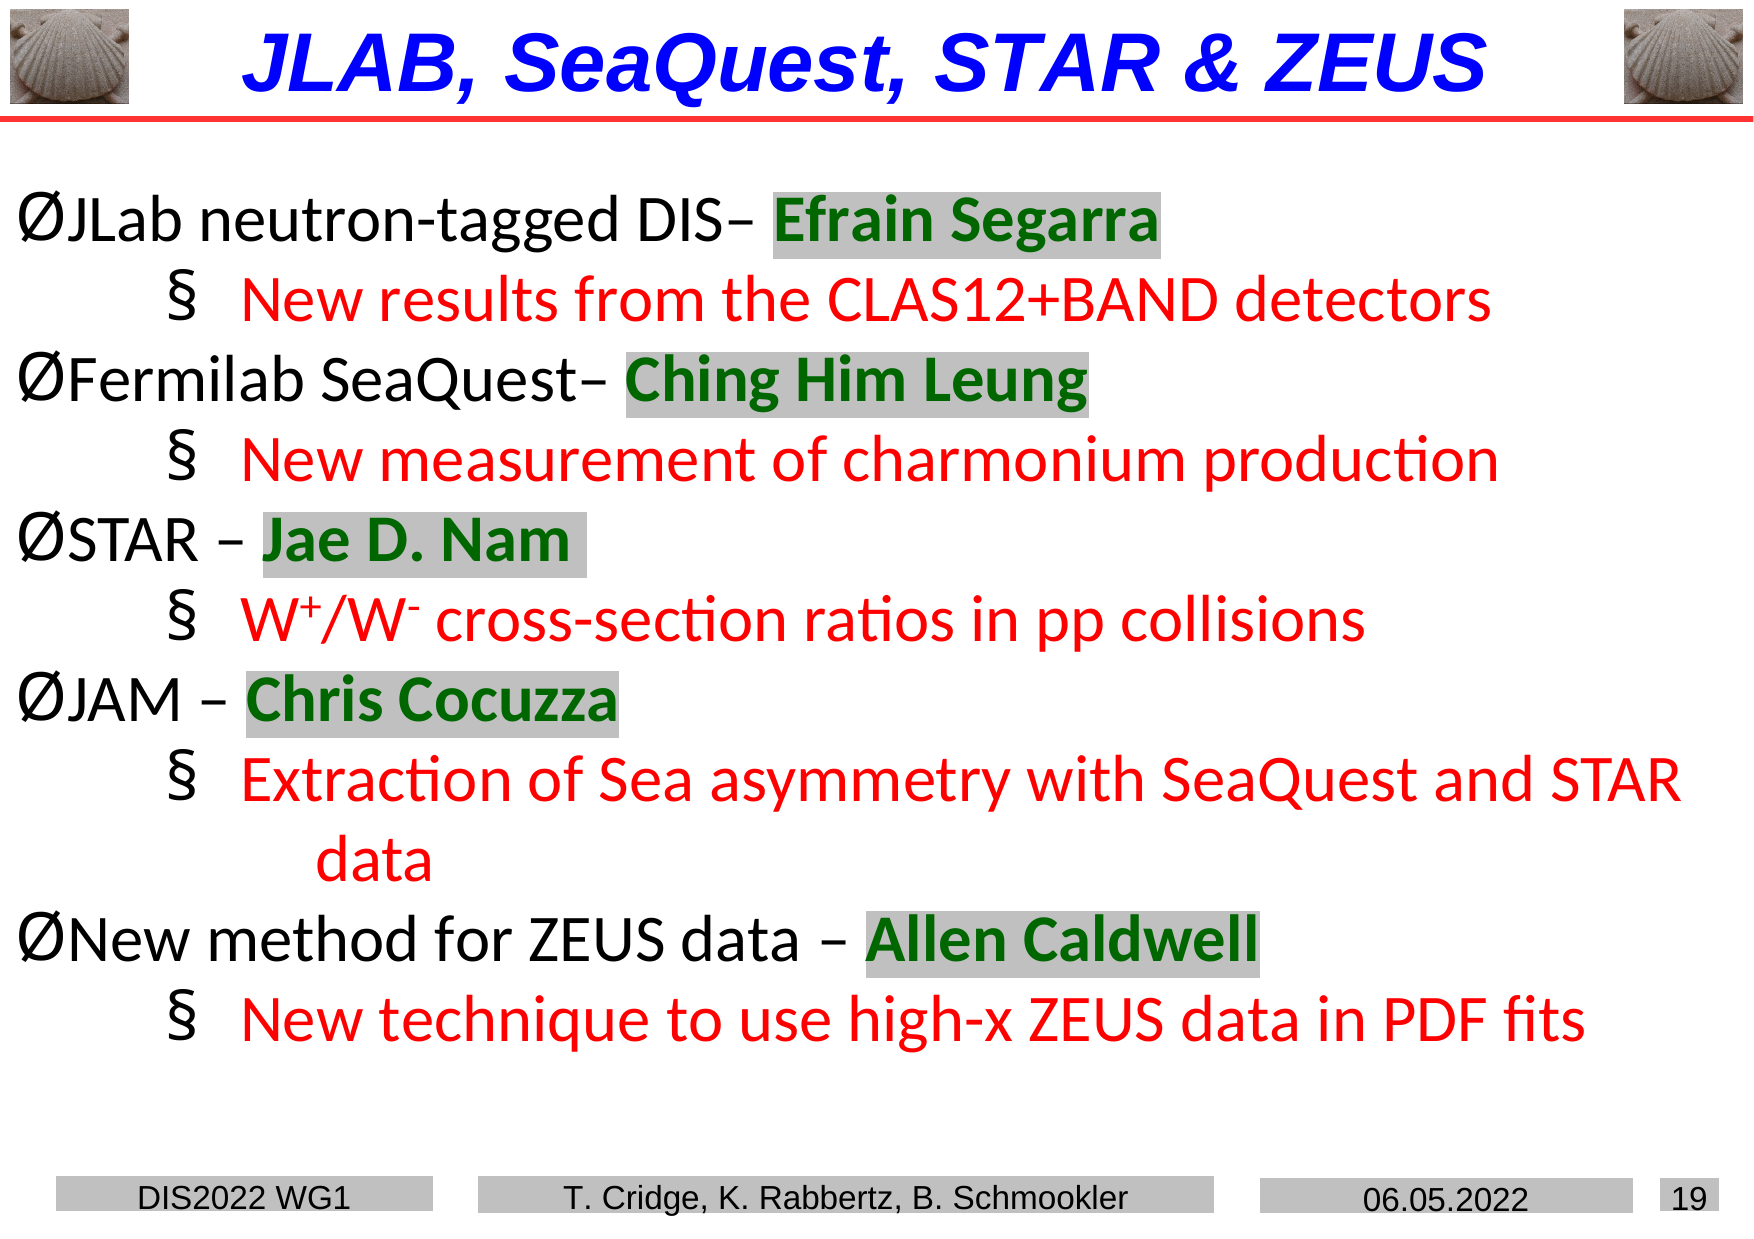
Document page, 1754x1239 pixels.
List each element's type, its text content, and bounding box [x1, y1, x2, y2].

picture [10, 9, 124, 104]
text_box JLab neutron-tagged DIS– Efrain Segarra New results from the CLAS12+BAND detectors Fermilab SeaQuest– Ching Him Leung New measurement of charmonium production STAR – Jae D. Nam W+/W- cross-section ratios in pp collisions JAM – Chris Cocuzza Extraction of Sea asymmetry with SeaQuest and STAR data New method for ZEUS data – Allen Caldwell New technique to use high-x ZEUS data in PDF fits [0, 167, 1754, 1072]
title JLAB, SeaQuest, STAR & ZEUS [124, 7, 1630, 109]
picture [1630, 9, 1743, 104]
